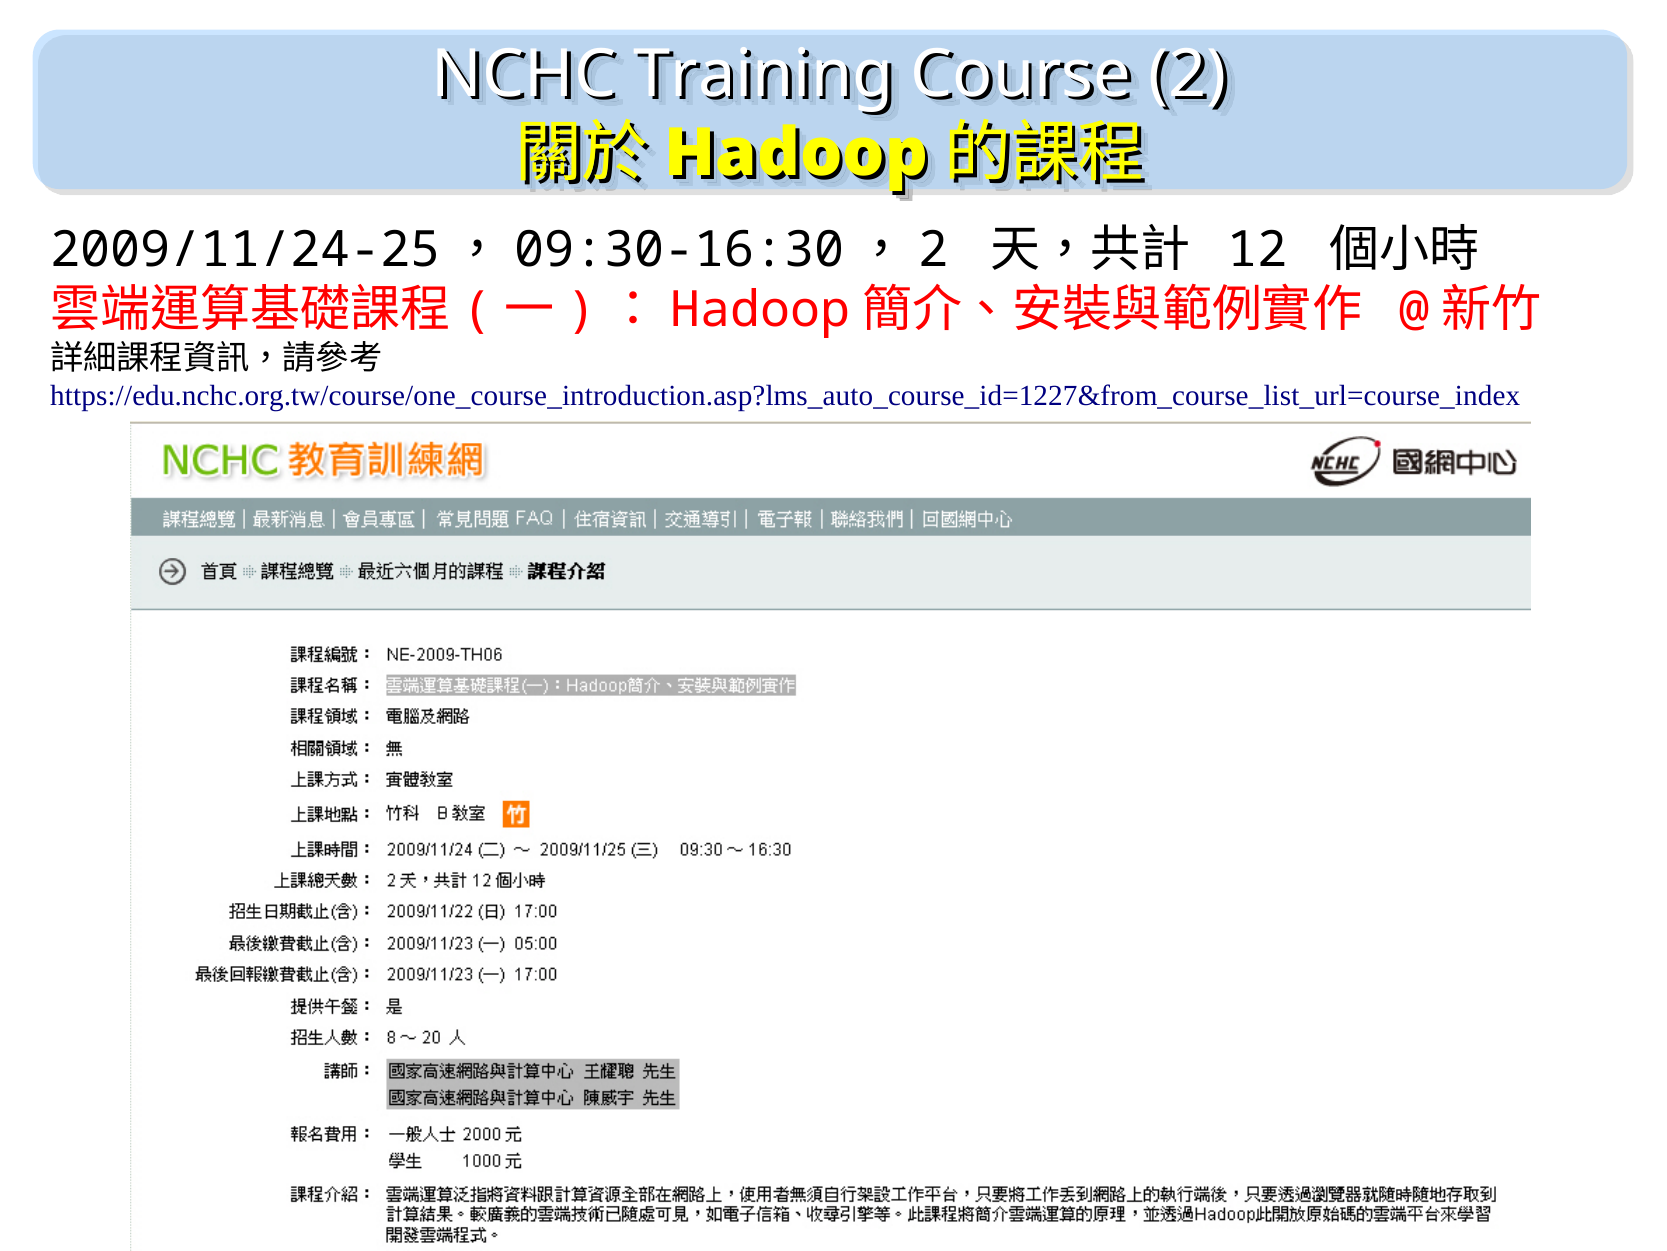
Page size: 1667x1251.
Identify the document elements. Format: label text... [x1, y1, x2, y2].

picture [130, 421, 1531, 1251]
text_box NCHC Training Course (2) 關於Hadoop的課程 [32, 29, 1628, 190]
text_box 2009/11/24-25，09:30-16:30，2 天，共計 12 個小時 雲端運算基礎課程(一)：Hadoop簡介、安裝與範例實作 @新竹 詳細課程資訊，請參考 https://edu.nchc.org.tw/course/one_course_introduction.asp?lms_auto_course_id=1227&from_course_list_url=course_index [29, 203, 1625, 425]
